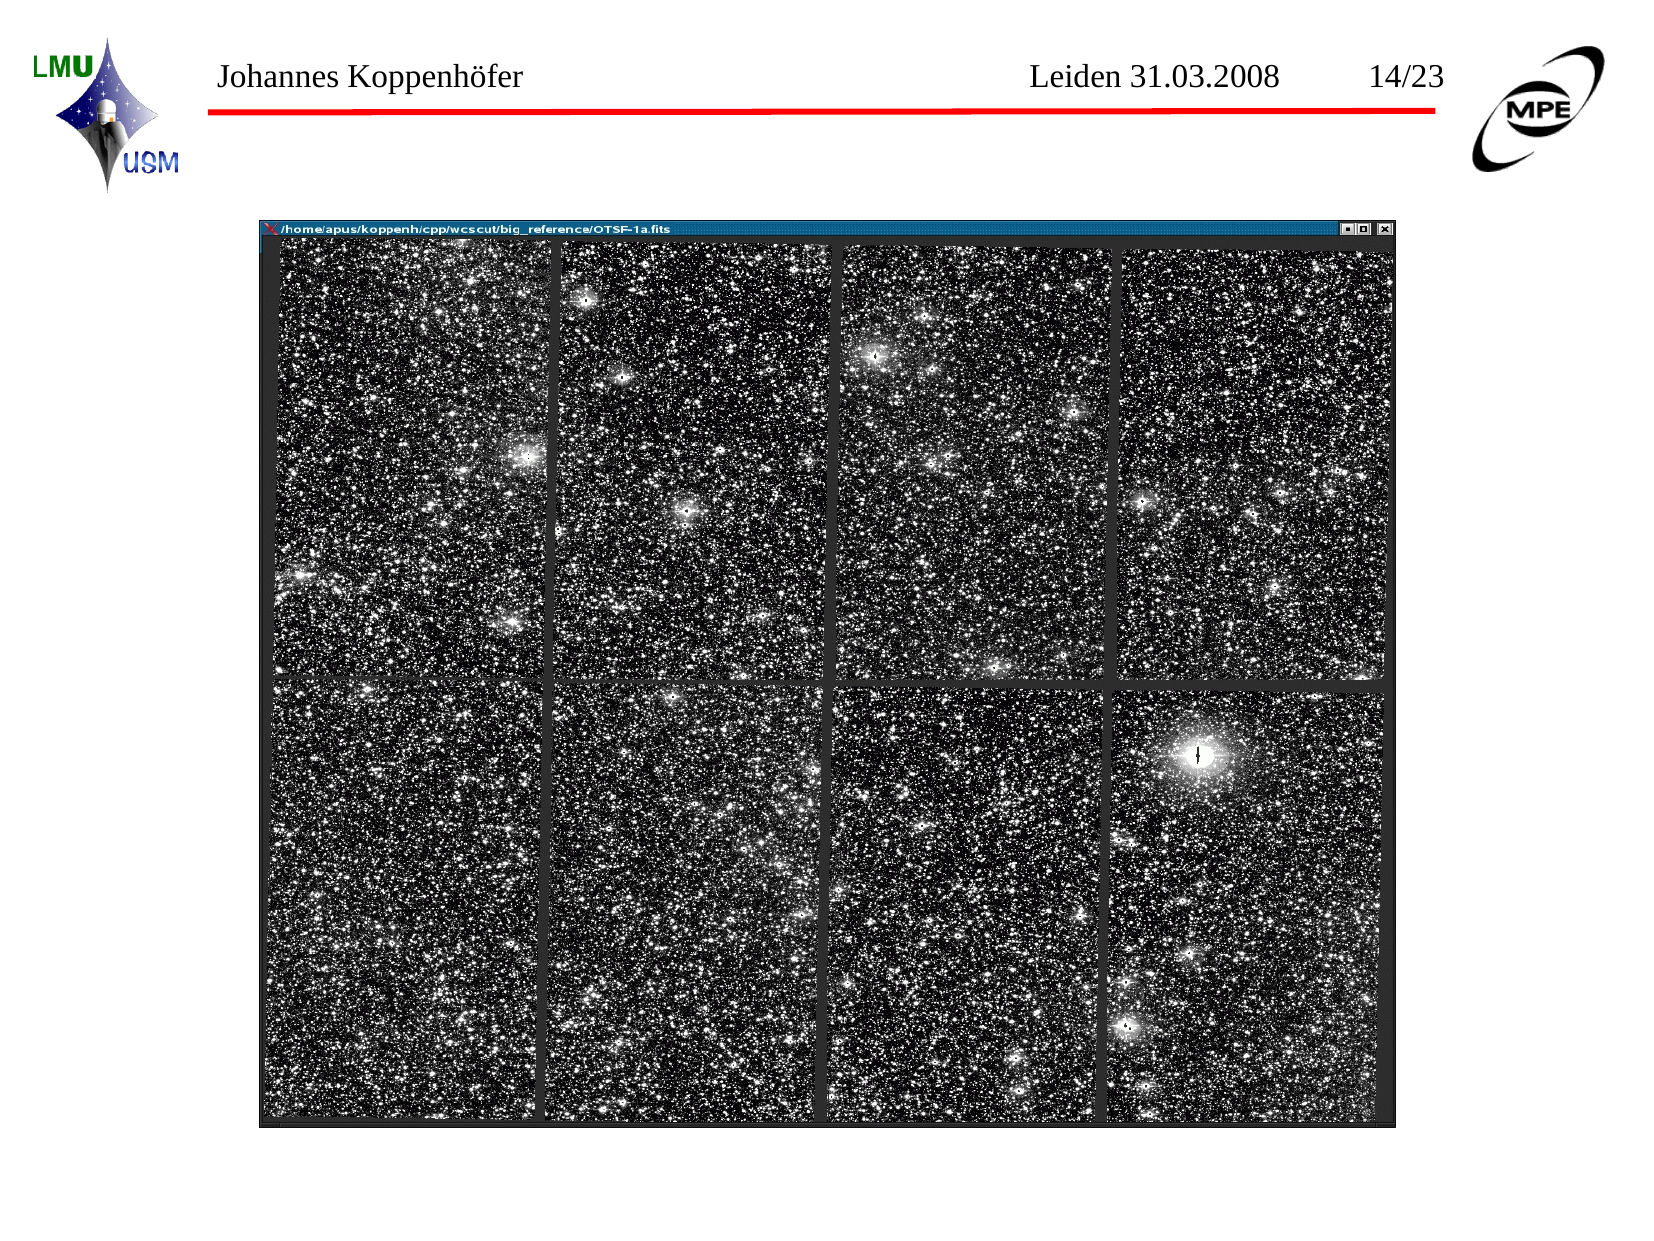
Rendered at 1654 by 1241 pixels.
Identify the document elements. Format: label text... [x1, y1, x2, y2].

text_box Johannes Koppenhöfer [217, 57, 525, 95]
picture [1472, 46, 1605, 172]
picture [259, 220, 1396, 1128]
text_box 14/23 [1368, 57, 1484, 95]
picture [32, 35, 182, 194]
text_box Leiden 31.03.2008 [1029, 57, 1342, 95]
